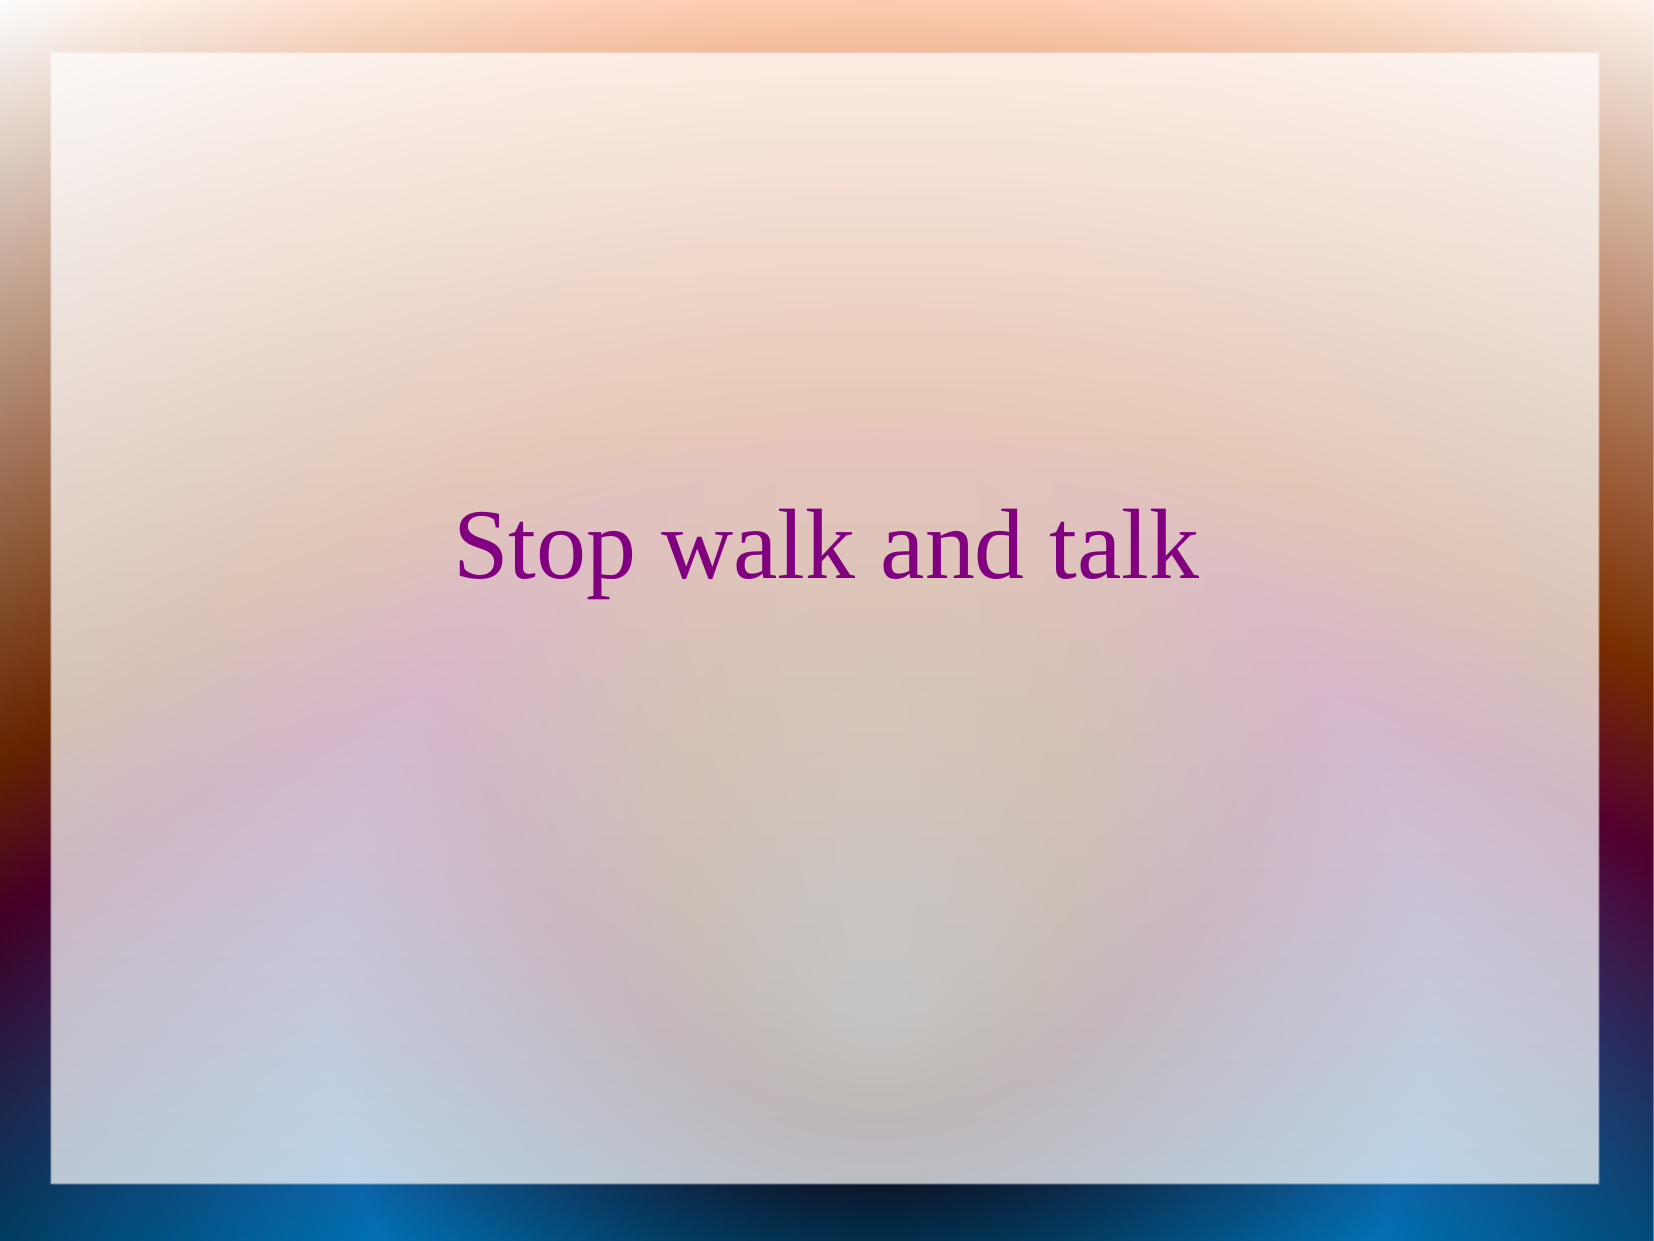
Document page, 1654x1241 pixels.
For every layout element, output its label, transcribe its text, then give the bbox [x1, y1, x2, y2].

picture [0, 0, 1654, 1241]
subtitle Stop walk and talk [82, 55, 1571, 1034]
